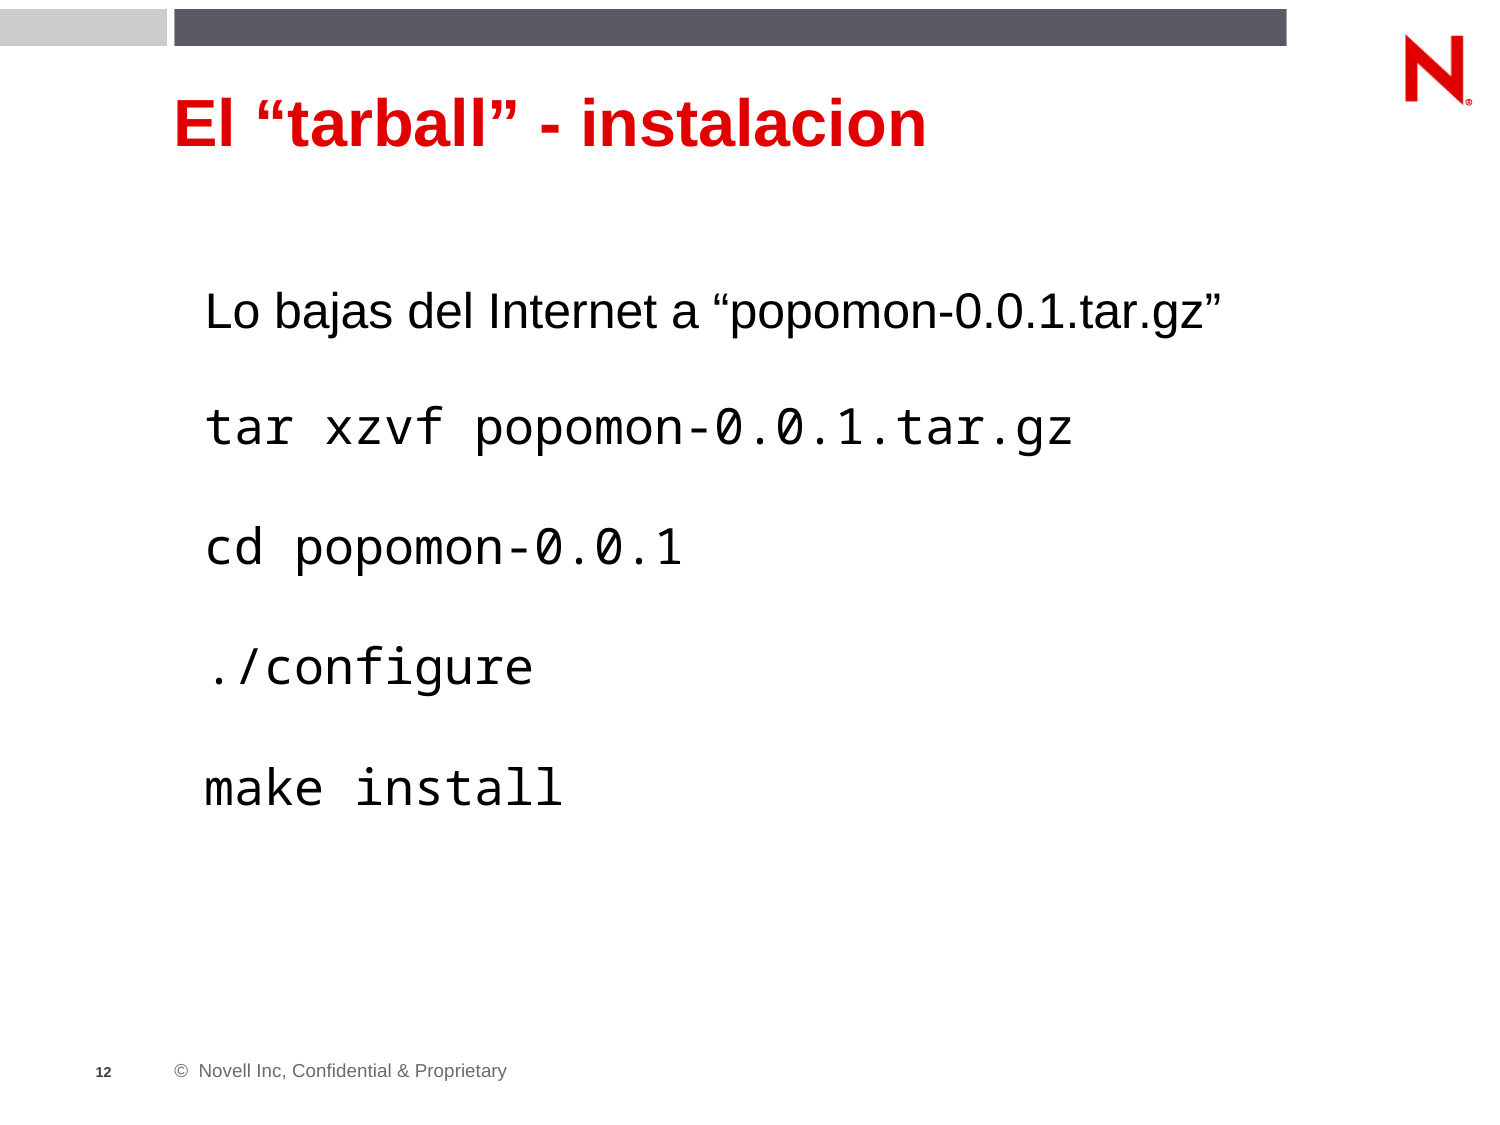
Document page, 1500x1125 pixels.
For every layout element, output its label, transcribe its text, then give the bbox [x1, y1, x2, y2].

title El “tarball” - instalacion [173, 41, 1395, 205]
picture [1403, 32, 1473, 107]
list Lo bajas del Internet a “popomon-0.0.1.tar.gz” tar xzvf popomon-0.0.1.tar.gz cd popomon-0.0.1 ./configure make install [169, 254, 1410, 986]
